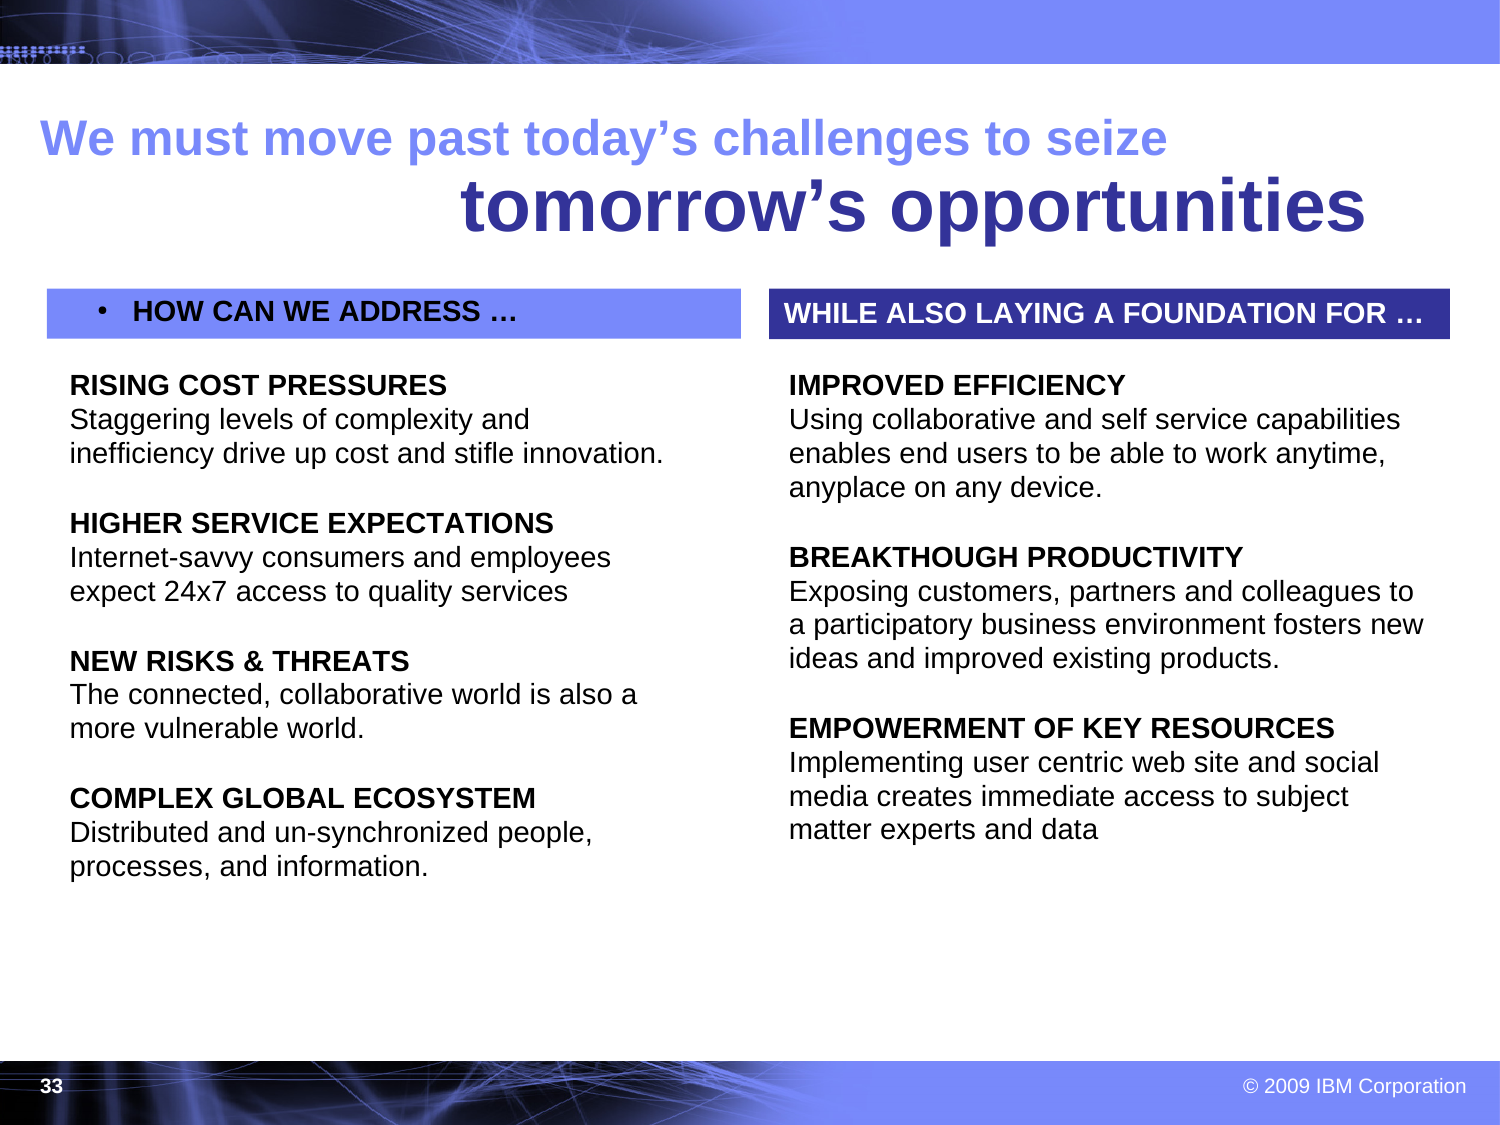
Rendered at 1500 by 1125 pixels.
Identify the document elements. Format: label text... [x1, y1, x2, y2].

text_box HOW CAN WE ADDRESS … [46, 288, 741, 339]
text_box IMPROVED EFFICIENCY Using collaborative and self service capabilities enables end users to be able to work anytime, anyplace on any device. BREAKTHOUGH PRODUCTIVITY Exposing customers, partners and colleagues to a participatory business environment fosters new ideas and improved existing products. EMPOWERMENT OF KEY RESOURCES Implementing user centric web site and social media creates immediate access to subject matter experts and data [773, 360, 1450, 953]
text_box WHILE ALSO LAYING A FOUNDATION FOR … [769, 288, 1450, 340]
text_box RISING COST PRESSURES Staggering levels of complexity and inefficiency drive up cost and stifle innovation. HIGHER SERVICE EXPECTATIONS Internet-savvy consumers and employees expect 24x7 access to quality services NEW RISKS & THREATS The connected, collaborative world is also a more vulnerable world. COMPLEX GLOBAL ECOSYSTEM Distributed and un-synchronized people, processes, and information. [54, 360, 692, 1014]
picture [0, 0, 1500, 64]
title We must move past today’s challenges to seize tomorrow’s opportunities [25, 103, 1483, 260]
picture [0, 1061, 1500, 1125]
